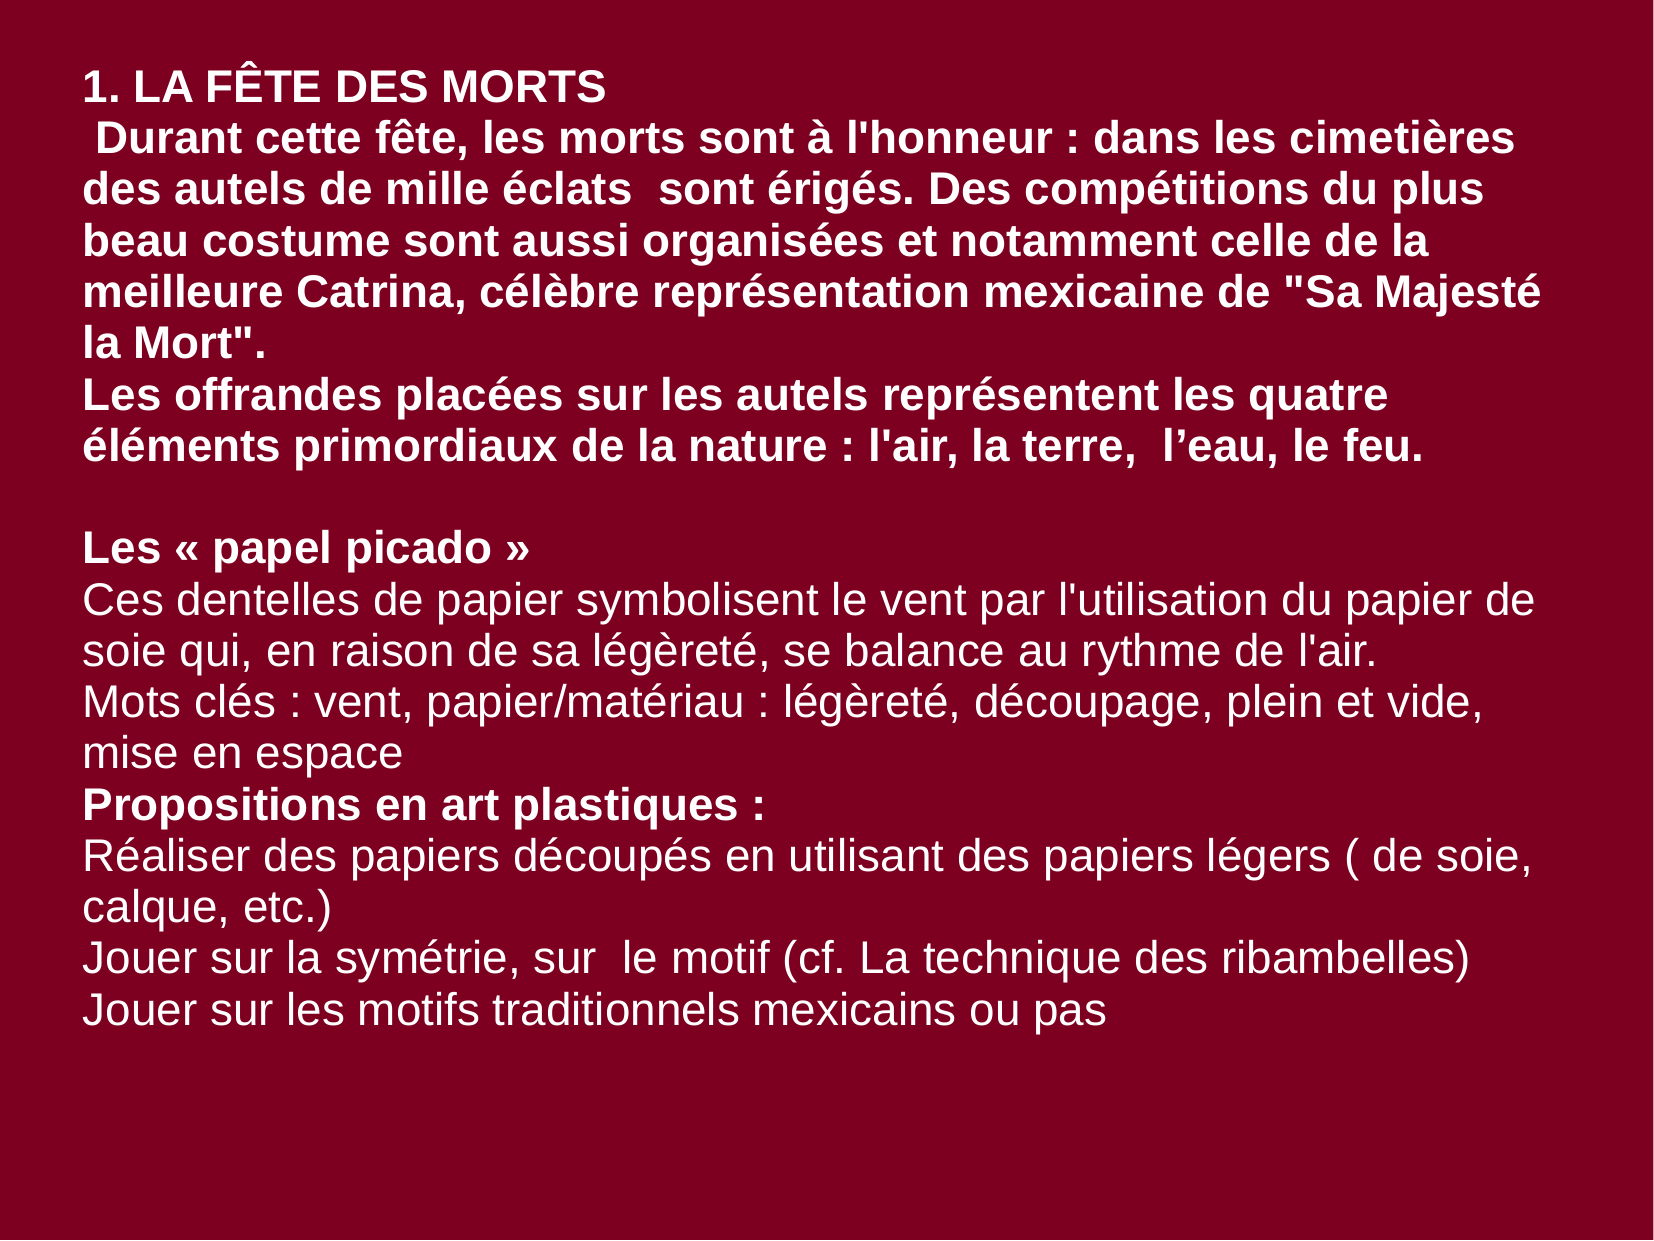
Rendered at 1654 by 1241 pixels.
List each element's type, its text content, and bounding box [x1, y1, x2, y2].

title 1. LA FÊTE DES MORTS Durant cette fête, les morts sont à l'honneur : dans les cimetières des autels de mille éclats sont érigés. Des compétitions du plus beau costume sont aussi organisées et notamment celle de la meilleure Catrina, célèbre représentation mexicaine de "Sa Majesté la Mort". Les offrandes placées sur les autels représentent les quatre éléments primordiaux de la nature : l'air, la terre, l’eau, le feu. Les « papel picado » Ces dentelles de papier symbolisent le vent par l'utilisation du papier de soie qui, en raison de sa légèreté, se balance au rythme de l'air. Mots clés : vent, papier/matériau : légèreté, découpage, plein et vide, mise en espace Propositions en art plastiques : Réaliser des papiers découpés en utilisant des papiers légers ( de soie, calque, etc.) Jouer sur la symétrie, sur le motif (cf. La technique des ribambelles) Jouer sur les motifs traditionnels mexicains ou pas [82, 33, 1571, 1063]
